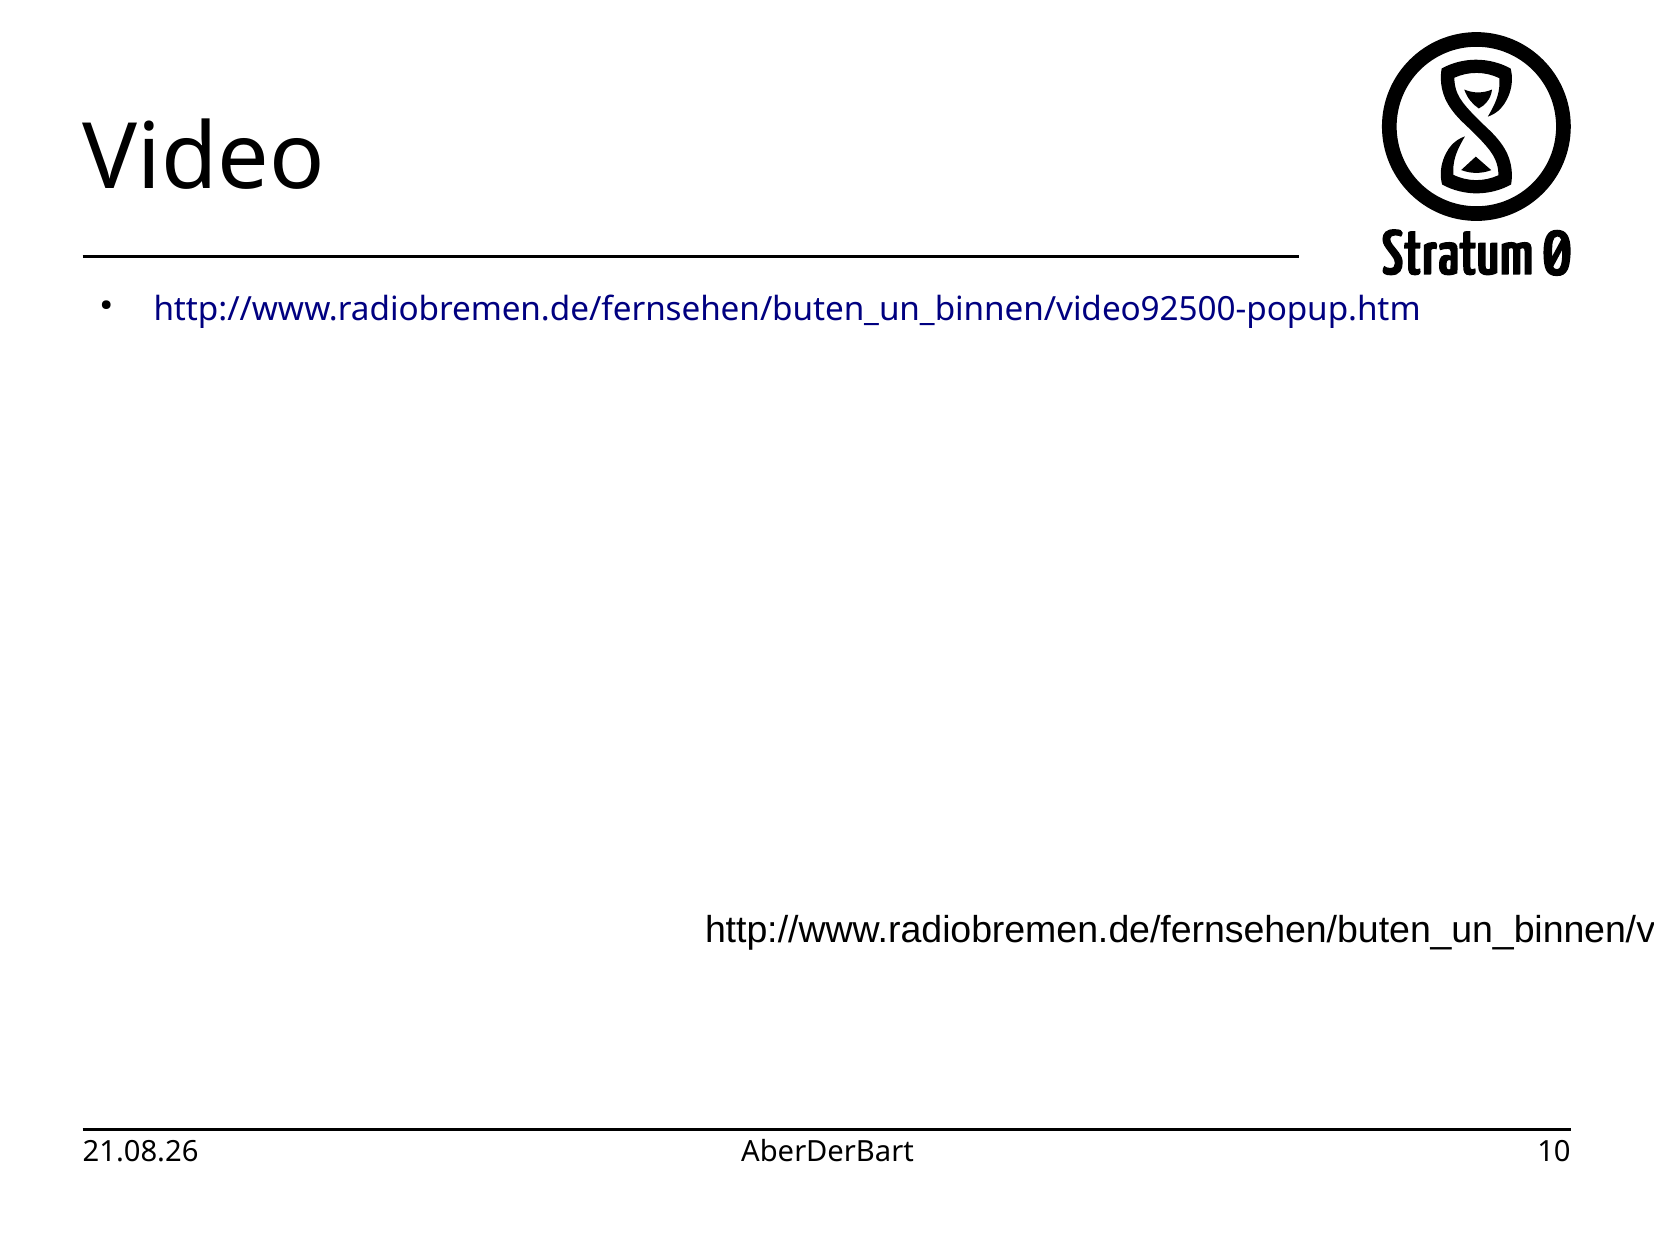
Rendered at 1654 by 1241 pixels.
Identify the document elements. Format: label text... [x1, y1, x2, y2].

text_box http://www.radiobremen.de/fernsehen/buten_un_binnen/video92500-popup.htm [690, 900, 1654, 954]
list http://www.radiobremen.de/fernsehen/buten_un_binnen/video92500-popup.htm [82, 290, 1538, 1010]
title Video [82, 49, 1300, 257]
